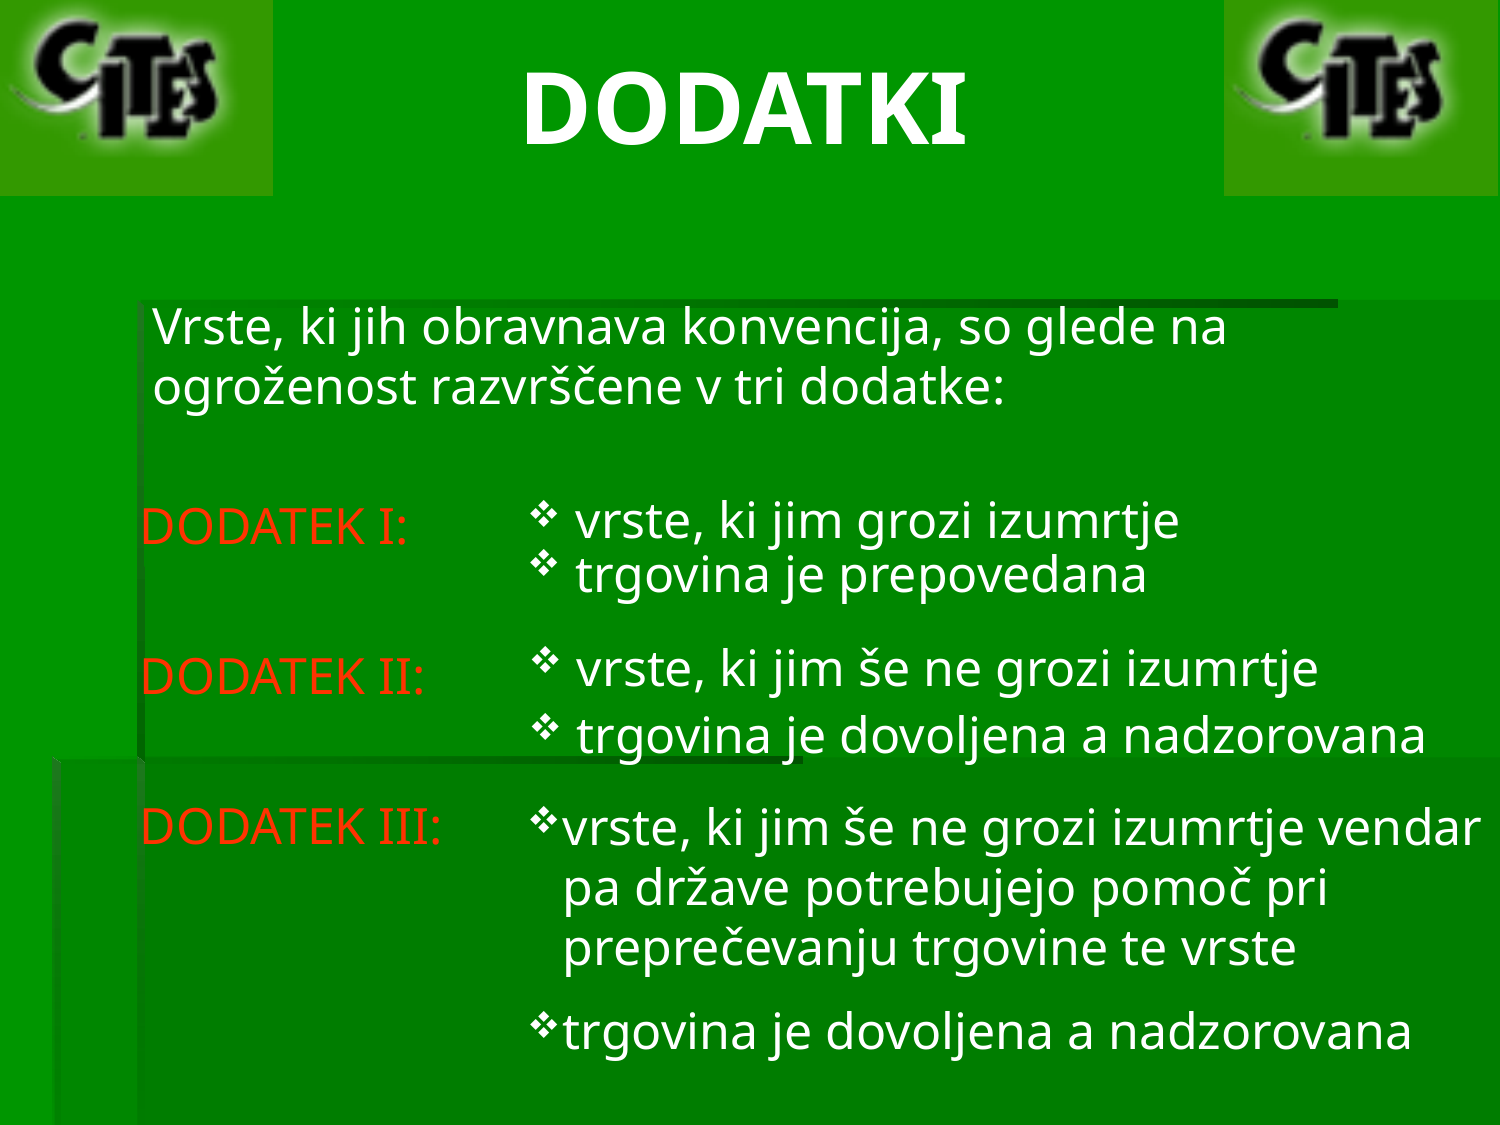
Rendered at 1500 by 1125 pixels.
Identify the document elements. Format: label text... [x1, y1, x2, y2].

text_box DODATKI [249, 37, 1238, 173]
text_box vrste, ki jim še ne grozi izumrtje vendar pa države potrebujejo pomoč pri preprečevanju trgovine te vrste trgovina je dovoljena a nadzorovana [512, 787, 1500, 1068]
text_box vrste, ki jim še ne grozi izumrtje trgovina je dovoljena a nadzorovana [513, 645, 1477, 770]
picture [1224, 0, 1498, 196]
picture [0, 0, 273, 196]
text_box DODATEK III: [124, 787, 513, 863]
text_box Vrste, ki jih obravnava konvencija, so glede na ogroženost razvrščene v tri dodatke: [137, 287, 1388, 423]
text_box vrste, ki jim grozi izumrtje trgovina je prepovedana [512, 487, 1325, 606]
text_box DODATEK II: [124, 637, 488, 713]
text_box DODATEK I: [124, 487, 488, 563]
